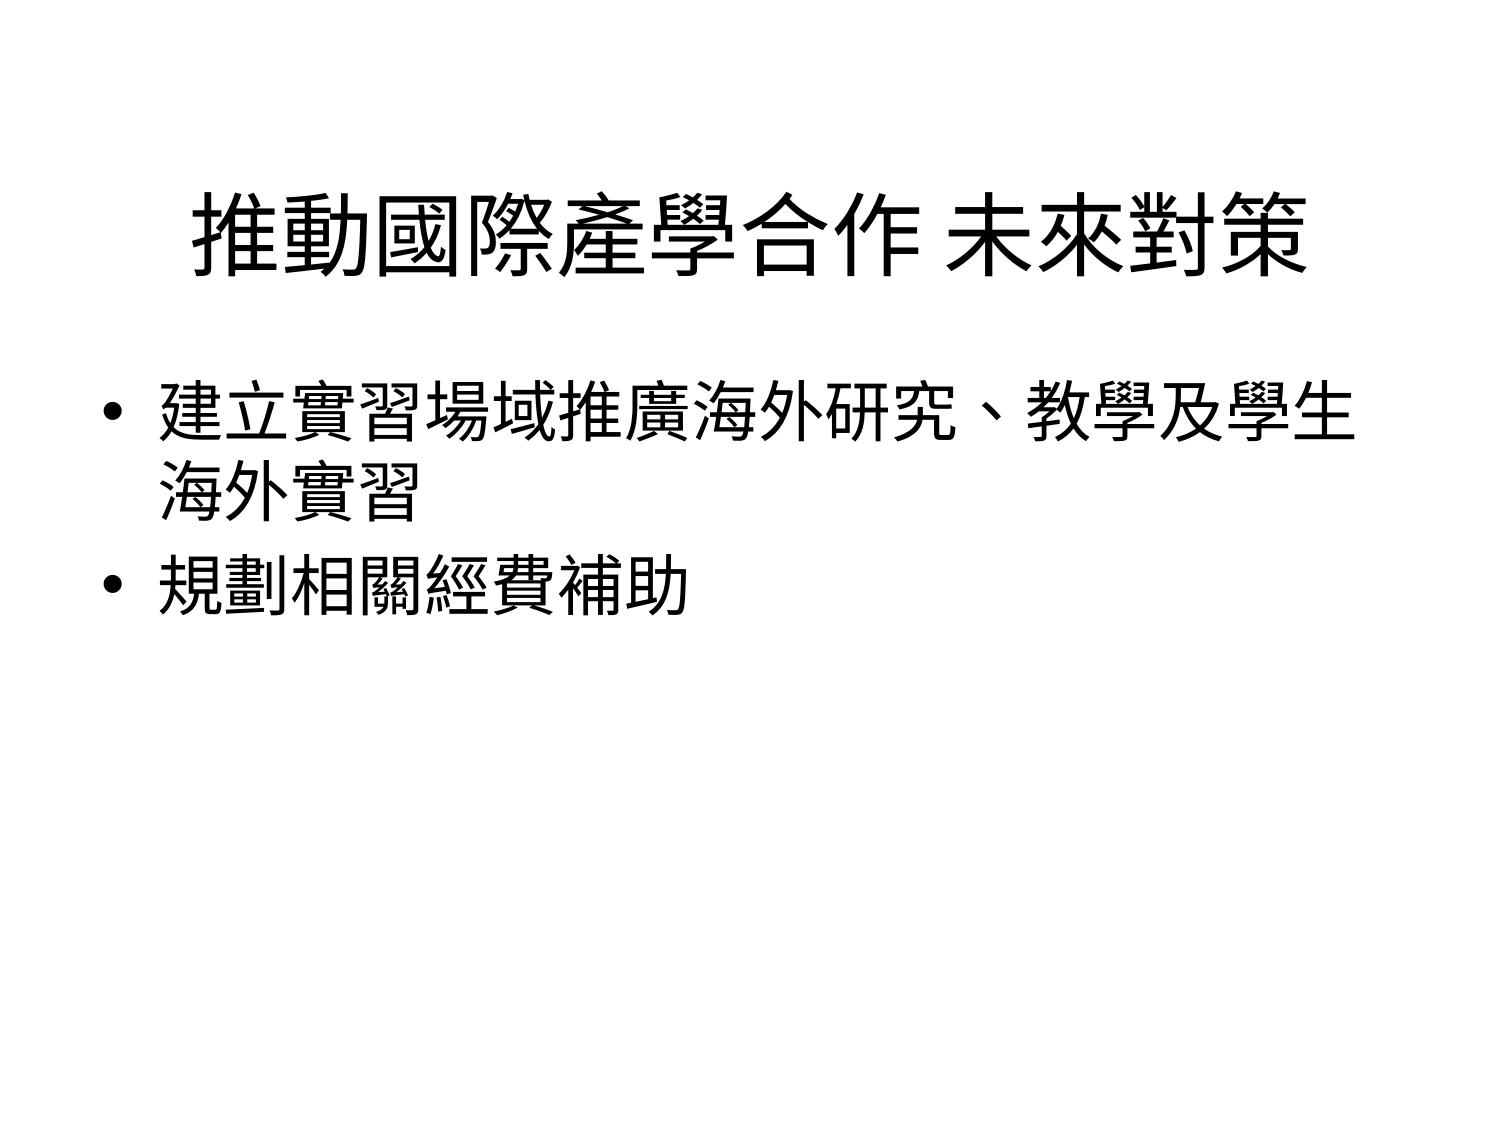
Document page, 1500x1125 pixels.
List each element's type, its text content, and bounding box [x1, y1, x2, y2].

list 建立實習場域推廣海外研究、教學及學生海外實習 規劃相關經費補助 [85, 362, 1436, 846]
title 推動國際產學合作 未來對策 [75, 138, 1425, 327]
